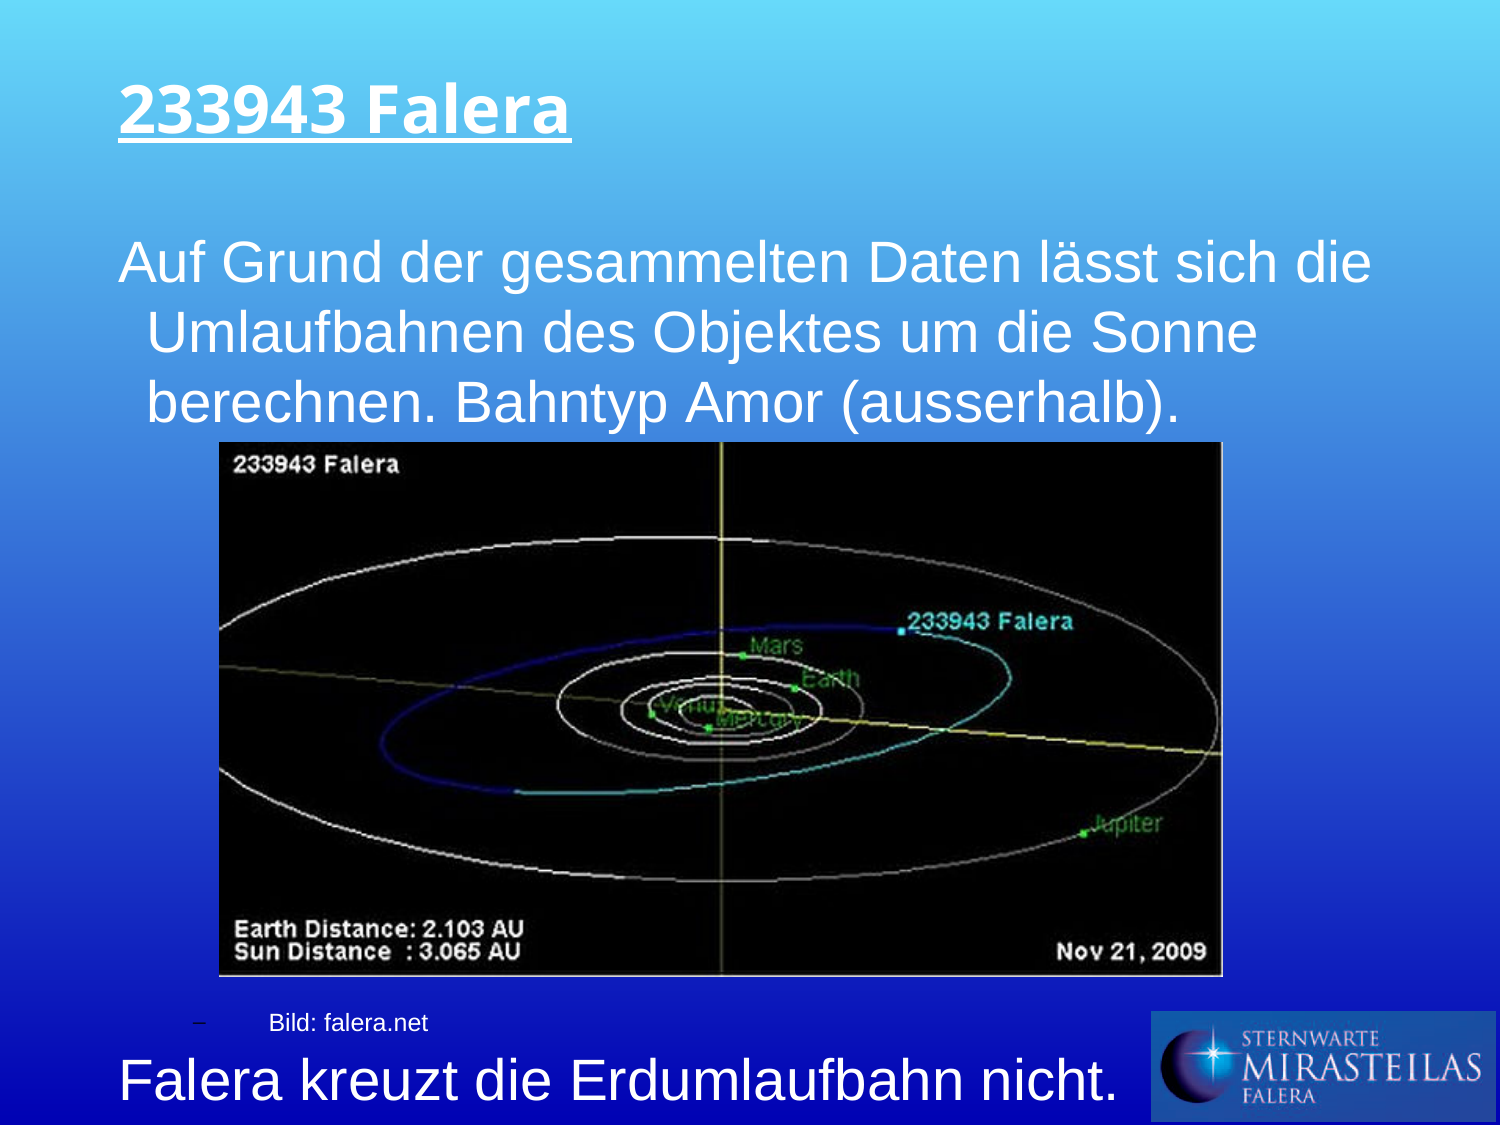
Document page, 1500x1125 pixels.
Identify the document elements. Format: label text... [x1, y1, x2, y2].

text_box 233943 Falera Auf Grund der gesammelten Daten lässt sich die Umlaufbahnen des Objektes um die Sonne berechnen. Bahntyp Amor (ausserhalb). Bild: falera.net Falera kreuzt die Erdumlaufbahn nicht. [89, 59, 1425, 686]
picture [219, 442, 1223, 977]
picture [1151, 1011, 1496, 1122]
